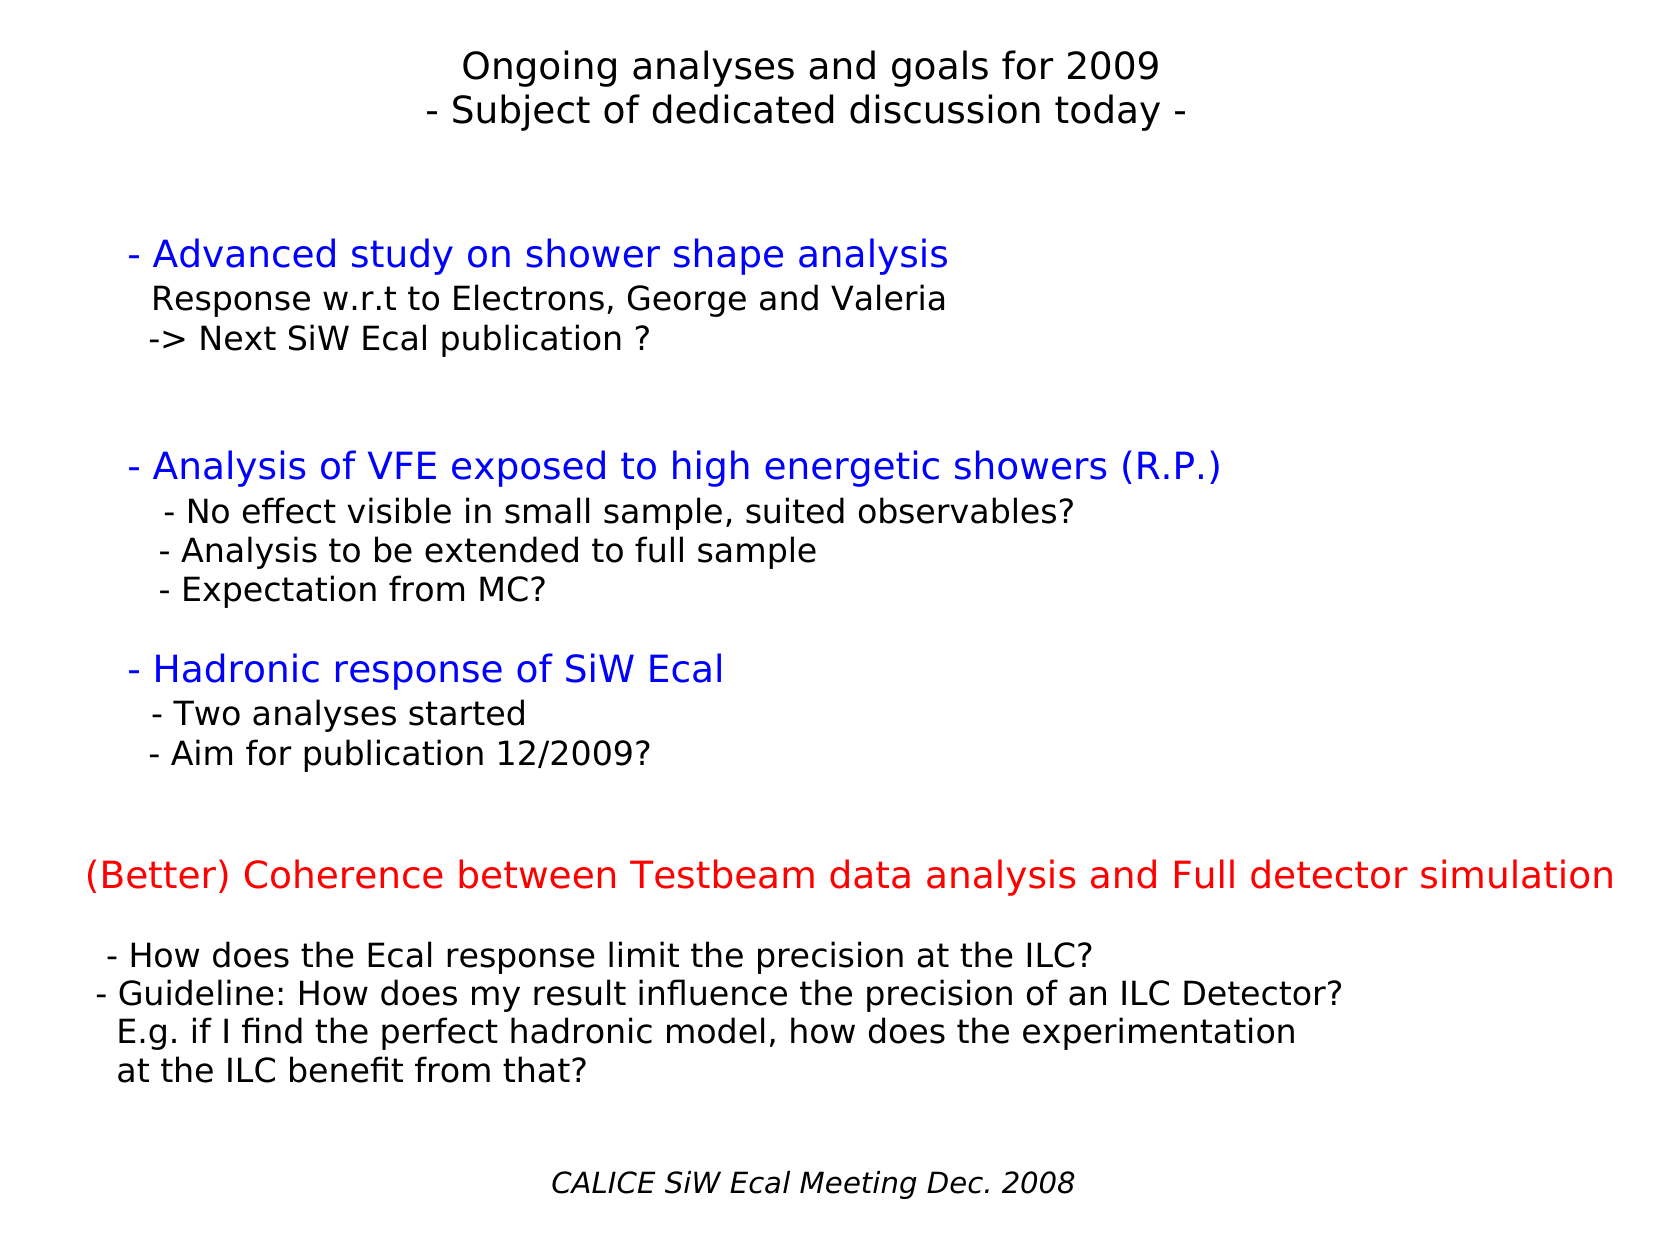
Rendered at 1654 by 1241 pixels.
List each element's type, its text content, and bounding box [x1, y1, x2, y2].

text_box - Advanced study on shower shape analysis Response w.r.t to Electrons, George and Valeria -> Next SiW Ecal publication ? - Analysis of VFE exposed to high energetic showers (R.P.) - No effect visible in small sample, suited observables? - Analysis to be extended to full sample - Expectation from MC? - Hadronic response of SiW Ecal - Two analyses started - Aim for publication 12/2009? [112, 225, 1214, 781]
text_box (Better) Coherence between Testbeam data analysis and Full detector simulation - How does the Ecal response limit the precision at the ILC? - Guideline: How does my result influence the precision of an ILC Detector? E.g. if I find the perfect hadronic model, how does the experimentation at the ILC benefit from that? [70, 846, 1599, 1098]
text_box Ongoing analyses and goals for 2009 - Subject of dedicated discussion today - [410, 37, 1199, 140]
